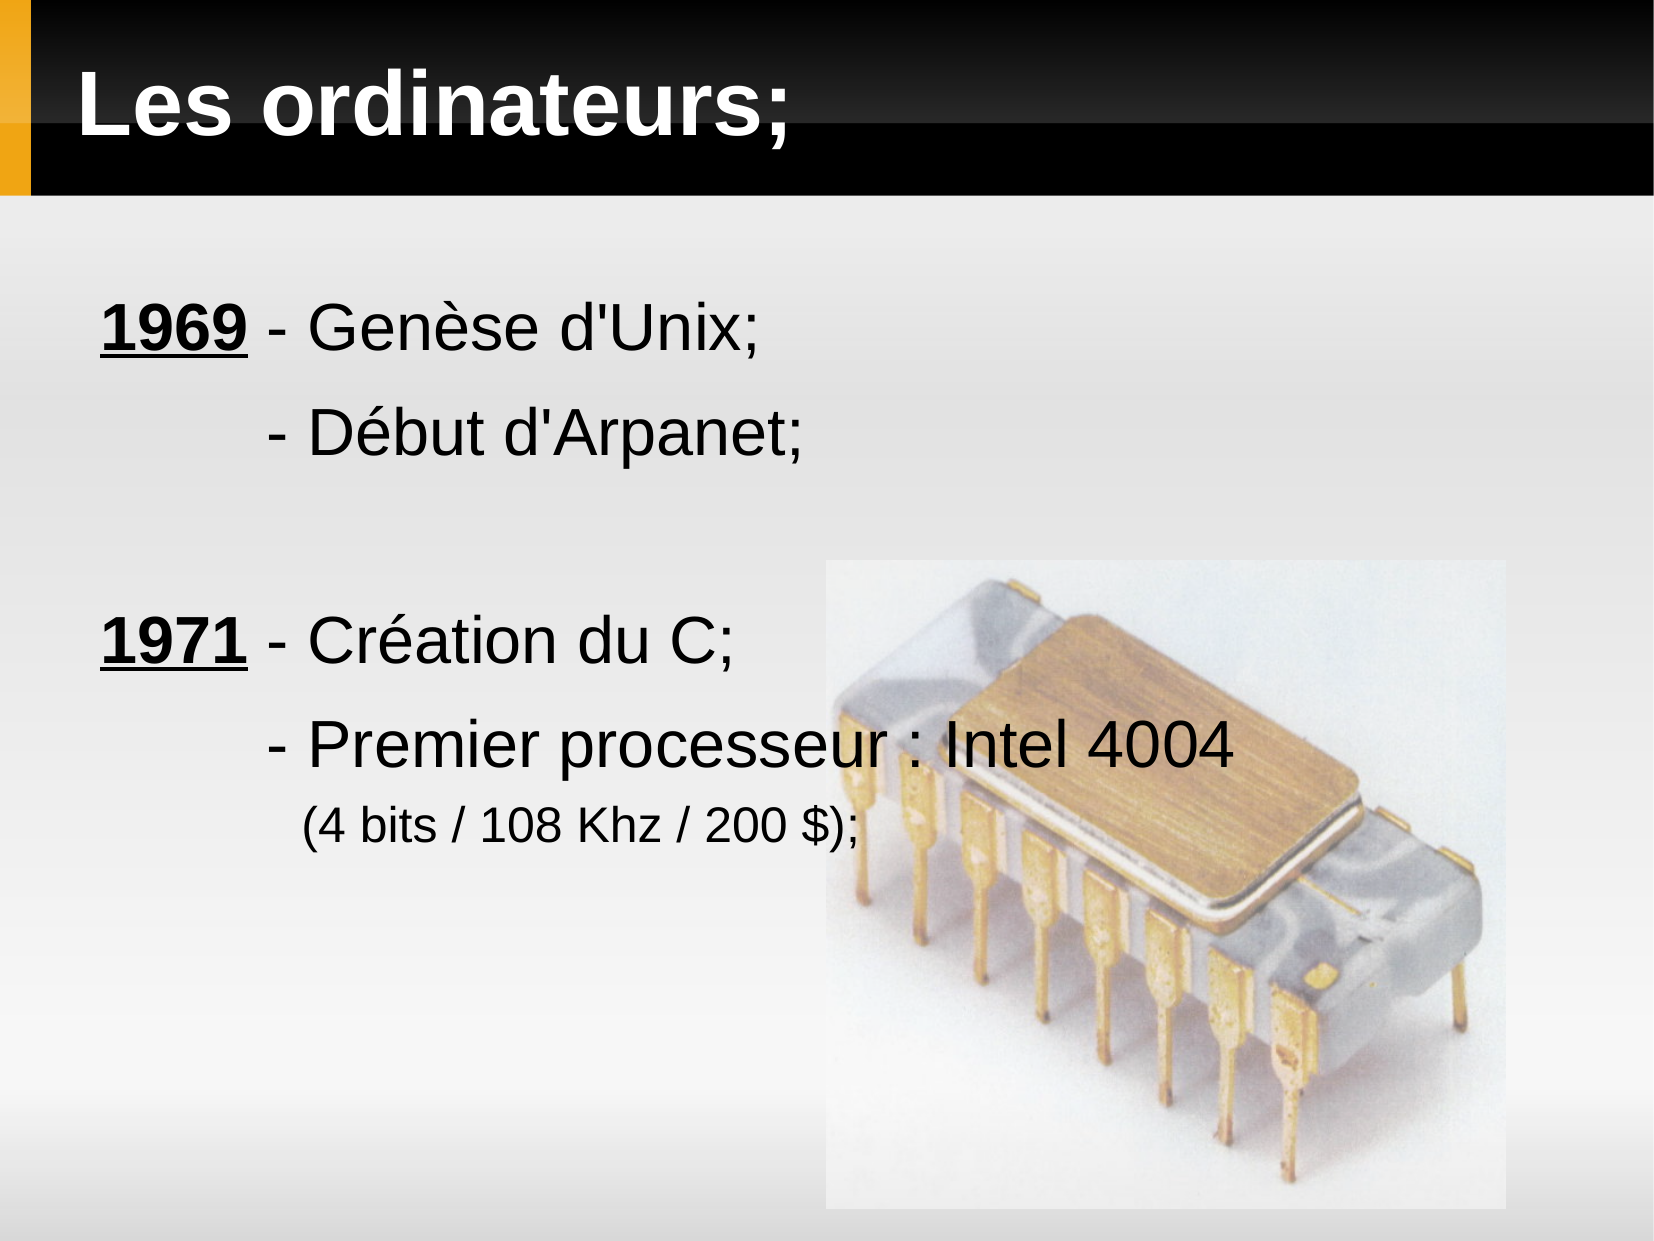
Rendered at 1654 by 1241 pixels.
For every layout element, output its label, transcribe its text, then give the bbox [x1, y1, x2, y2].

title Les ordinateurs; [76, 7, 1565, 200]
list 1969 - Genèse d'Unix; - Début d'Arpanet; 1971 - Création du C; - Premier processeur : Intel 4004 (4 bits / 108 Khz / 200 $); [82, 290, 1571, 1111]
picture [0, 0, 1654, 1241]
